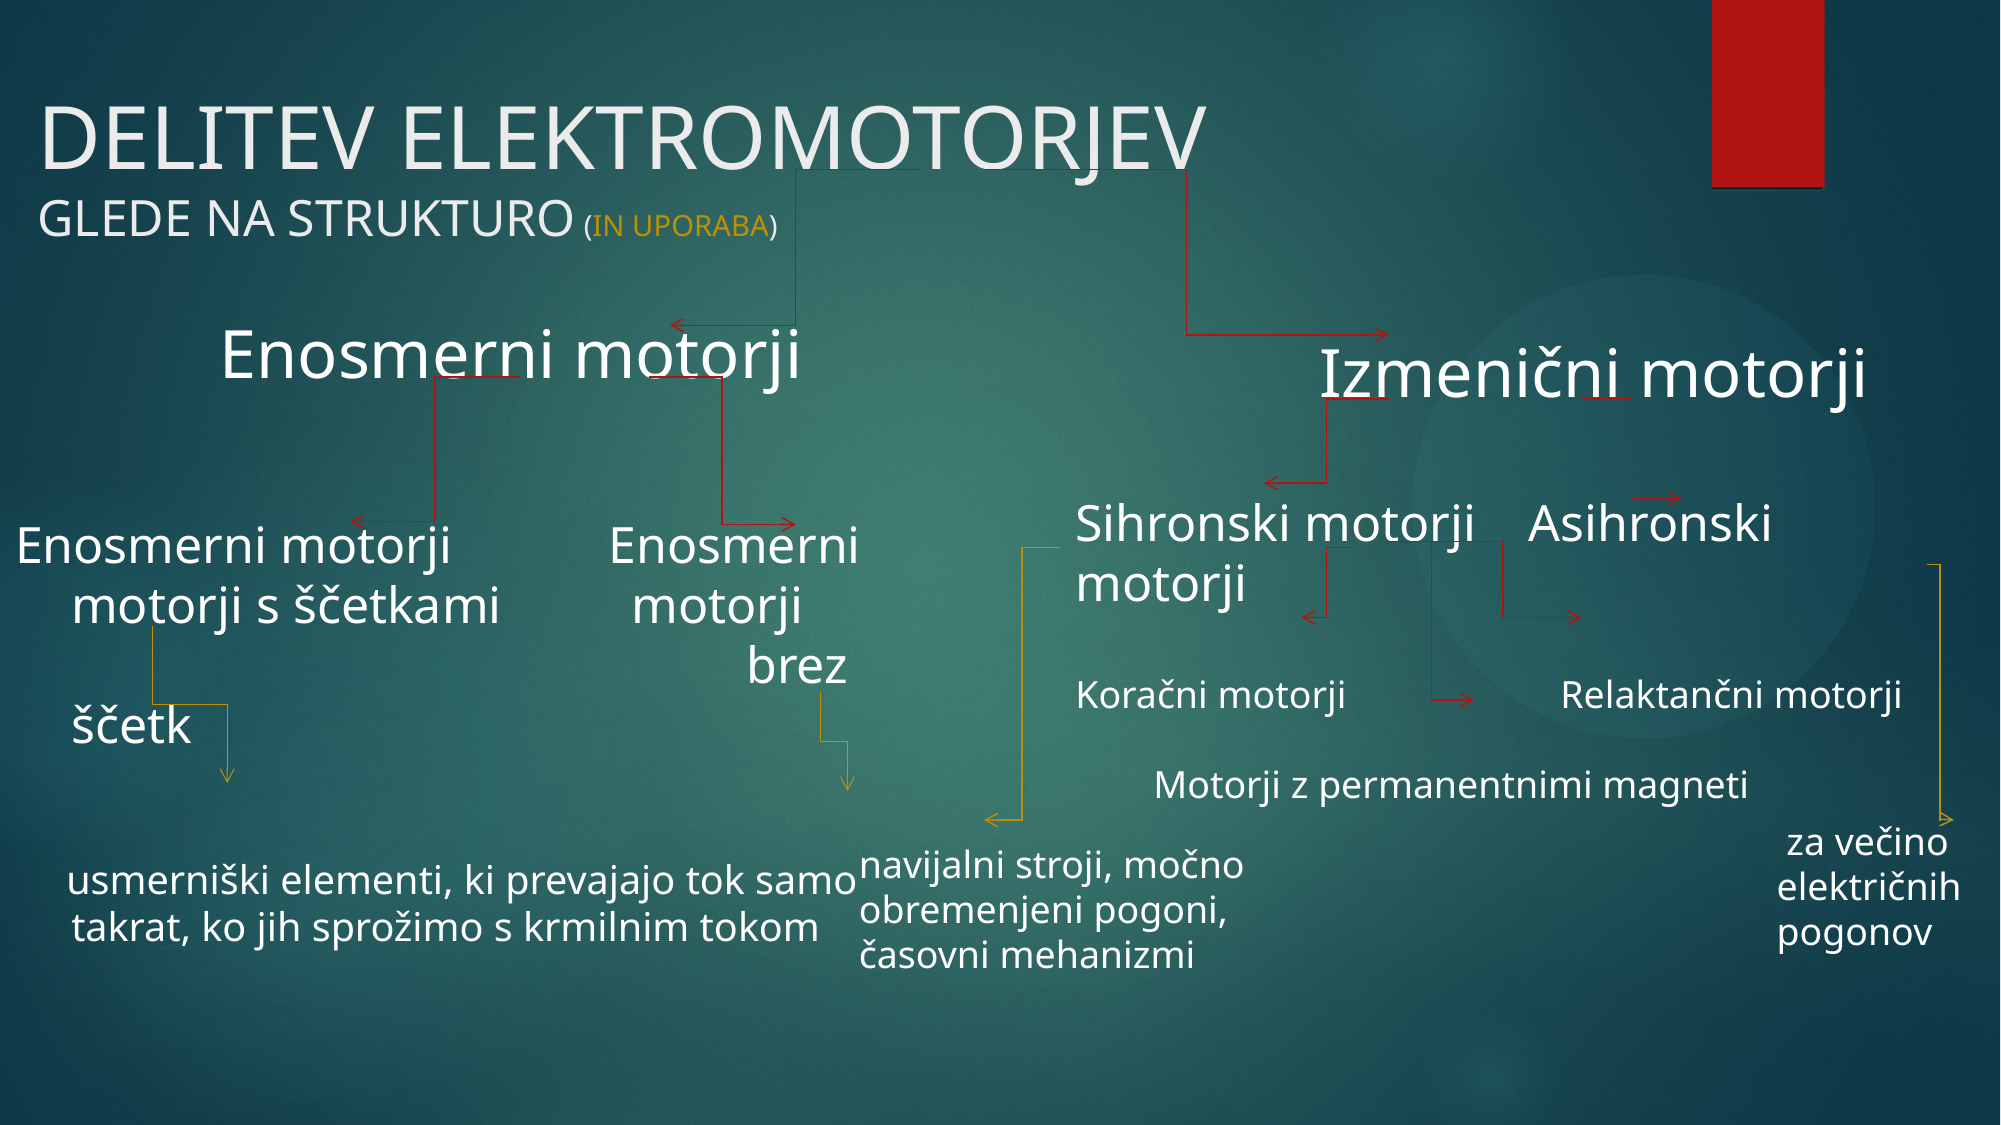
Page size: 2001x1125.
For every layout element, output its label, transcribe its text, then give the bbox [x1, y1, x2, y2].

picture [0, 0, 2001, 1125]
list Enosmerni motorji Enosmerni motorji Enosmerni motorji s ščetkami motorji brez ščetk usmerniški elementi, ki prevajajo tok samo takrat, ko jih sprožimo s krmilnim tokom [0, 303, 900, 993]
text_box Izmenični motorji Sihronski motorji Asihronski motorji Koračni motorji Relaktančni motorji Motorji z permanentnimi magneti [1060, 323, 1941, 814]
title DELITEV ELEKTROMOTORJEV GLEDE NA STRUKTURO (IN UPORABA) [0, 74, 1543, 304]
text_box navijalni stroji, močno obremenjeni pogoni, časovni mehanizmi [844, 833, 1278, 984]
text_box za večino električnih pogonov [1761, 810, 2000, 1006]
